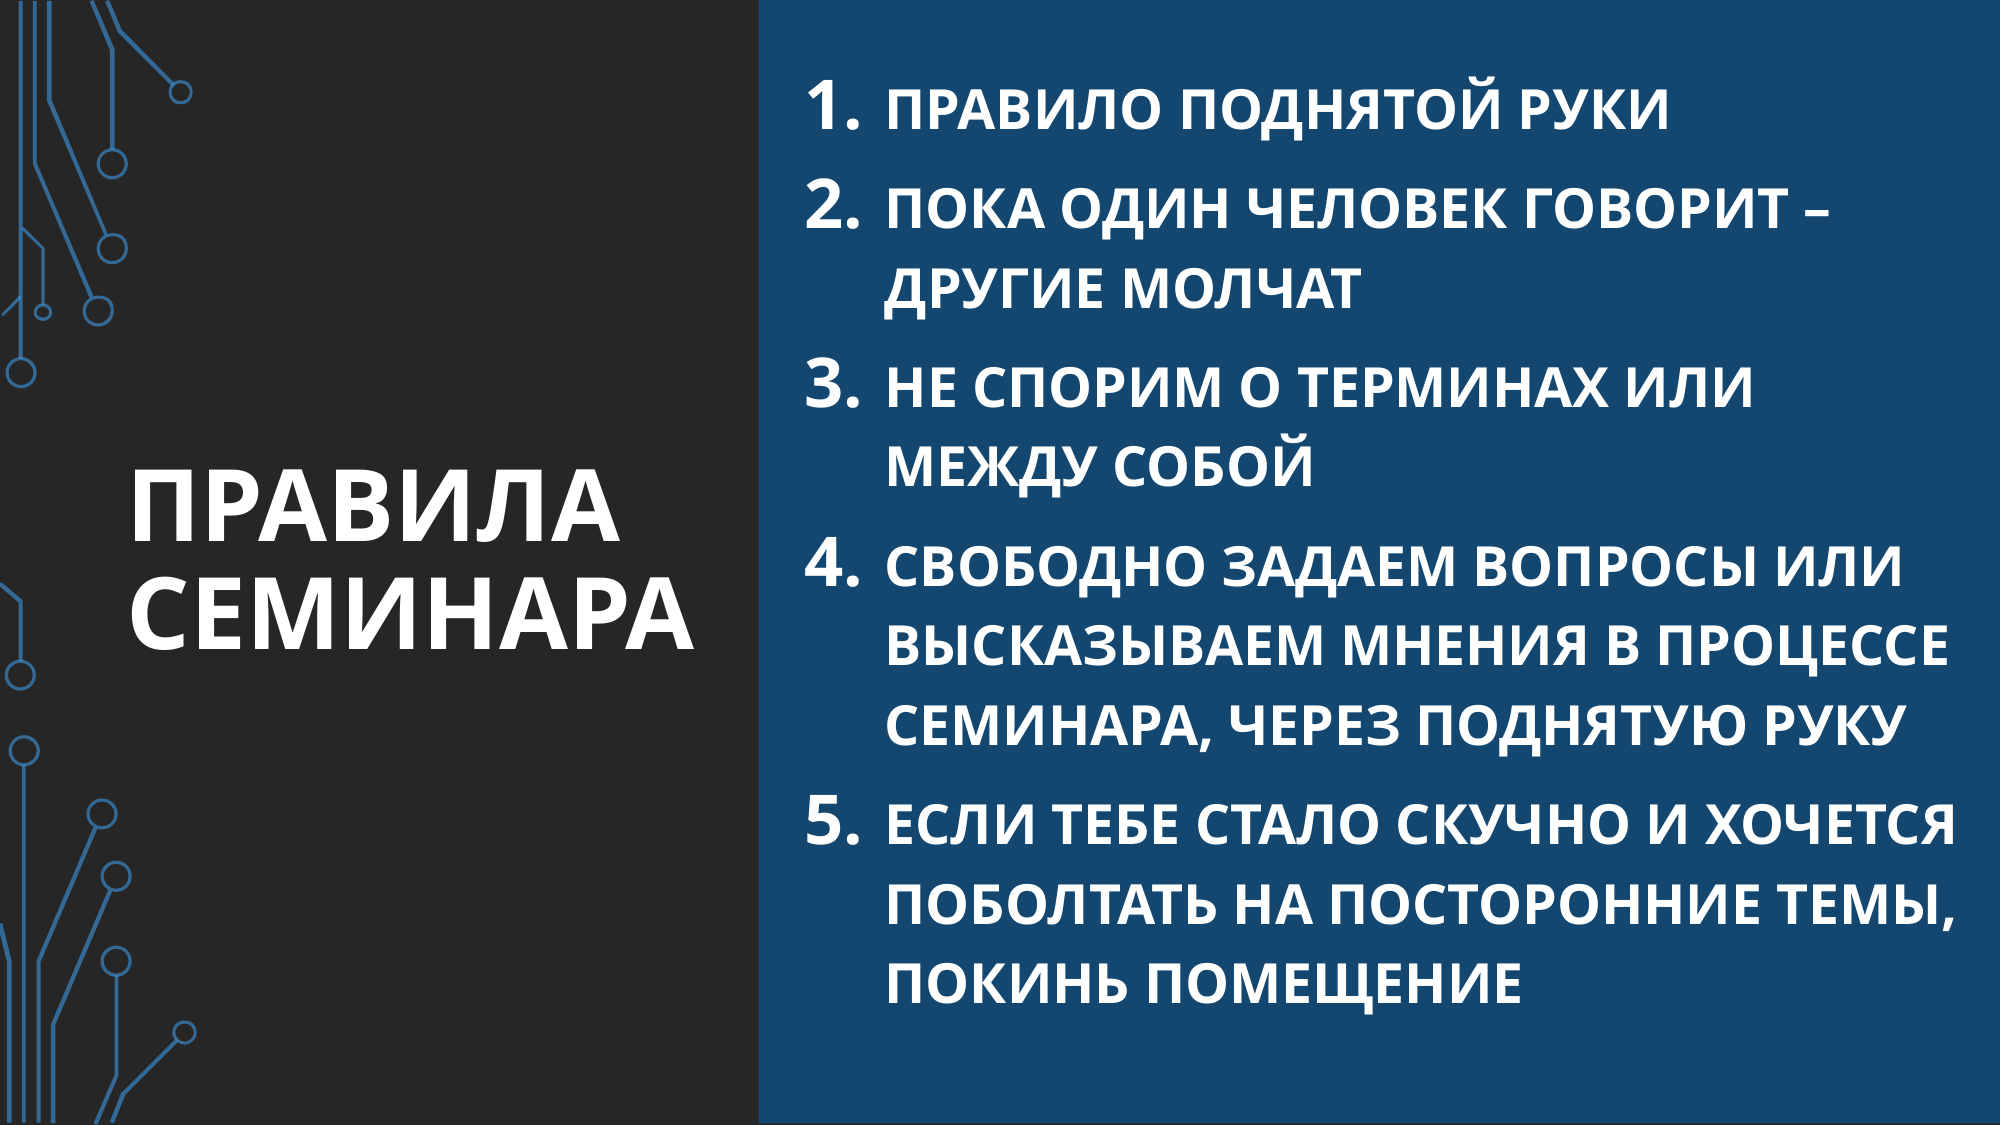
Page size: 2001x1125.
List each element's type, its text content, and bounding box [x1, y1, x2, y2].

subtitle Правило поднятой руки Пока один человек говорит – другие молчат Не спорим о терминах или между собой Свободно задаем вопросы или высказываем мнения в процессе семинара, через поднятую руку Если тебе стало скучно и хочется поболтать на посторонние темы, покинь помещение [753, 53, 1975, 1045]
text_box [0, 0, 2000, 1125]
title Правила семинара [111, 1, 759, 1125]
